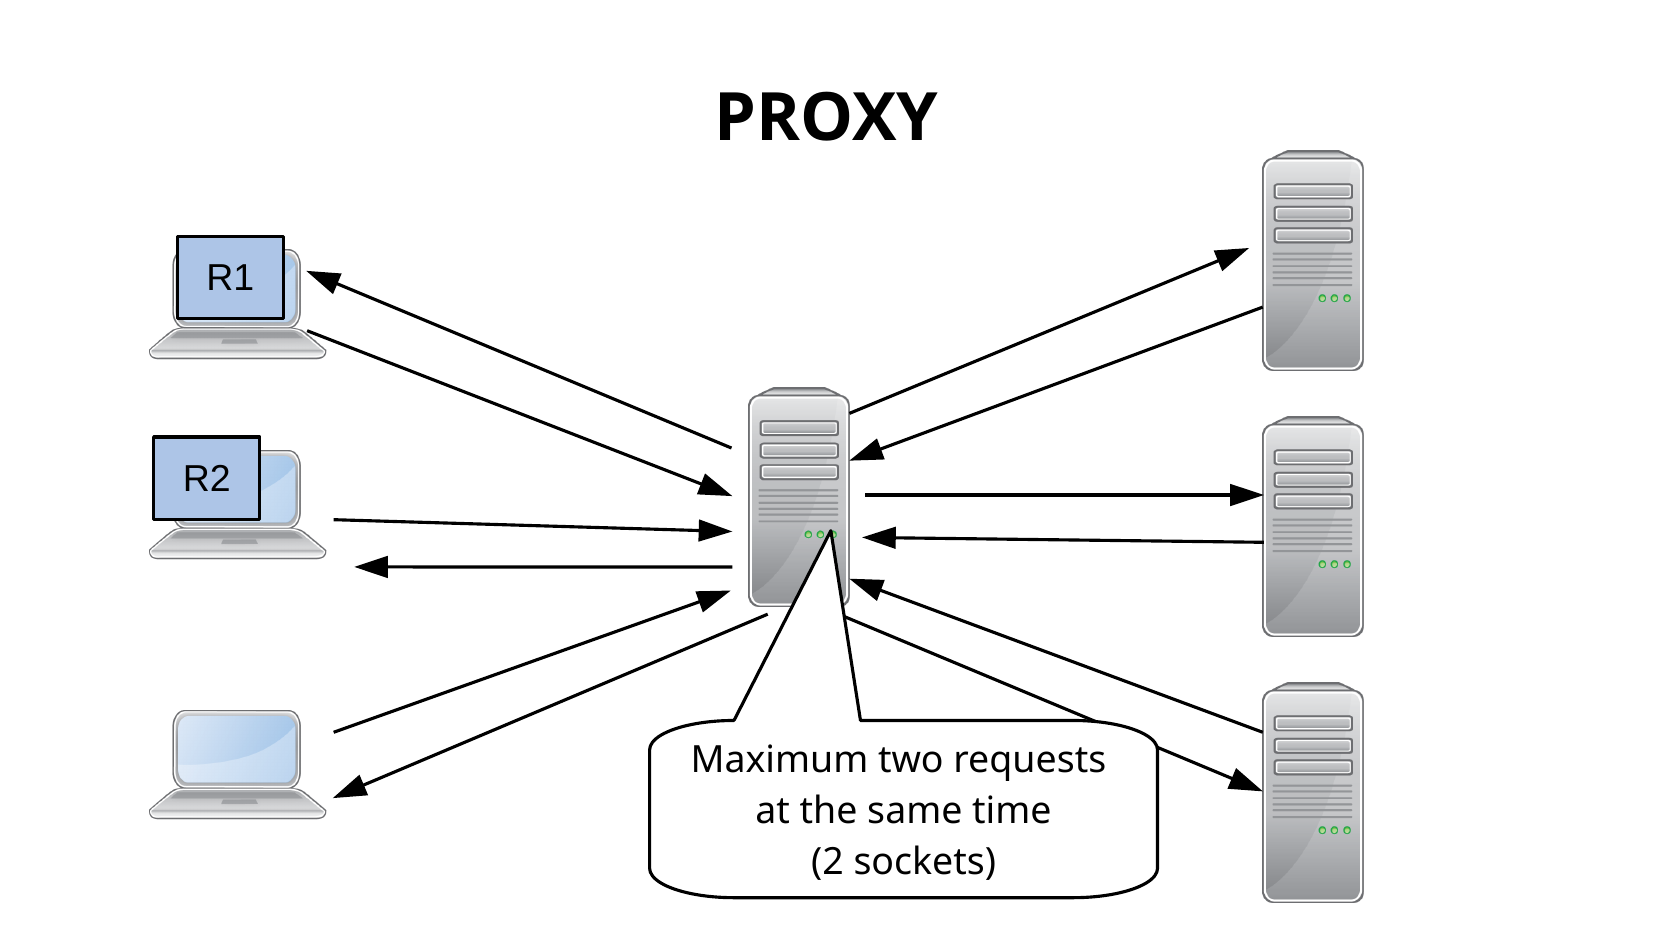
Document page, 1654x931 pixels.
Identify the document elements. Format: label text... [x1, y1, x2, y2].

picture [1262, 416, 1364, 637]
picture [141, 702, 334, 827]
picture [1262, 682, 1364, 903]
title PROXY [82, 36, 1571, 193]
text_box Maximum two requests at the same time (2 sockets) [649, 530, 1158, 898]
picture [141, 442, 334, 567]
picture [748, 387, 850, 607]
picture [1262, 150, 1364, 371]
text_box R1 [177, 236, 284, 319]
text_box R2 [153, 437, 260, 520]
picture [141, 241, 334, 367]
